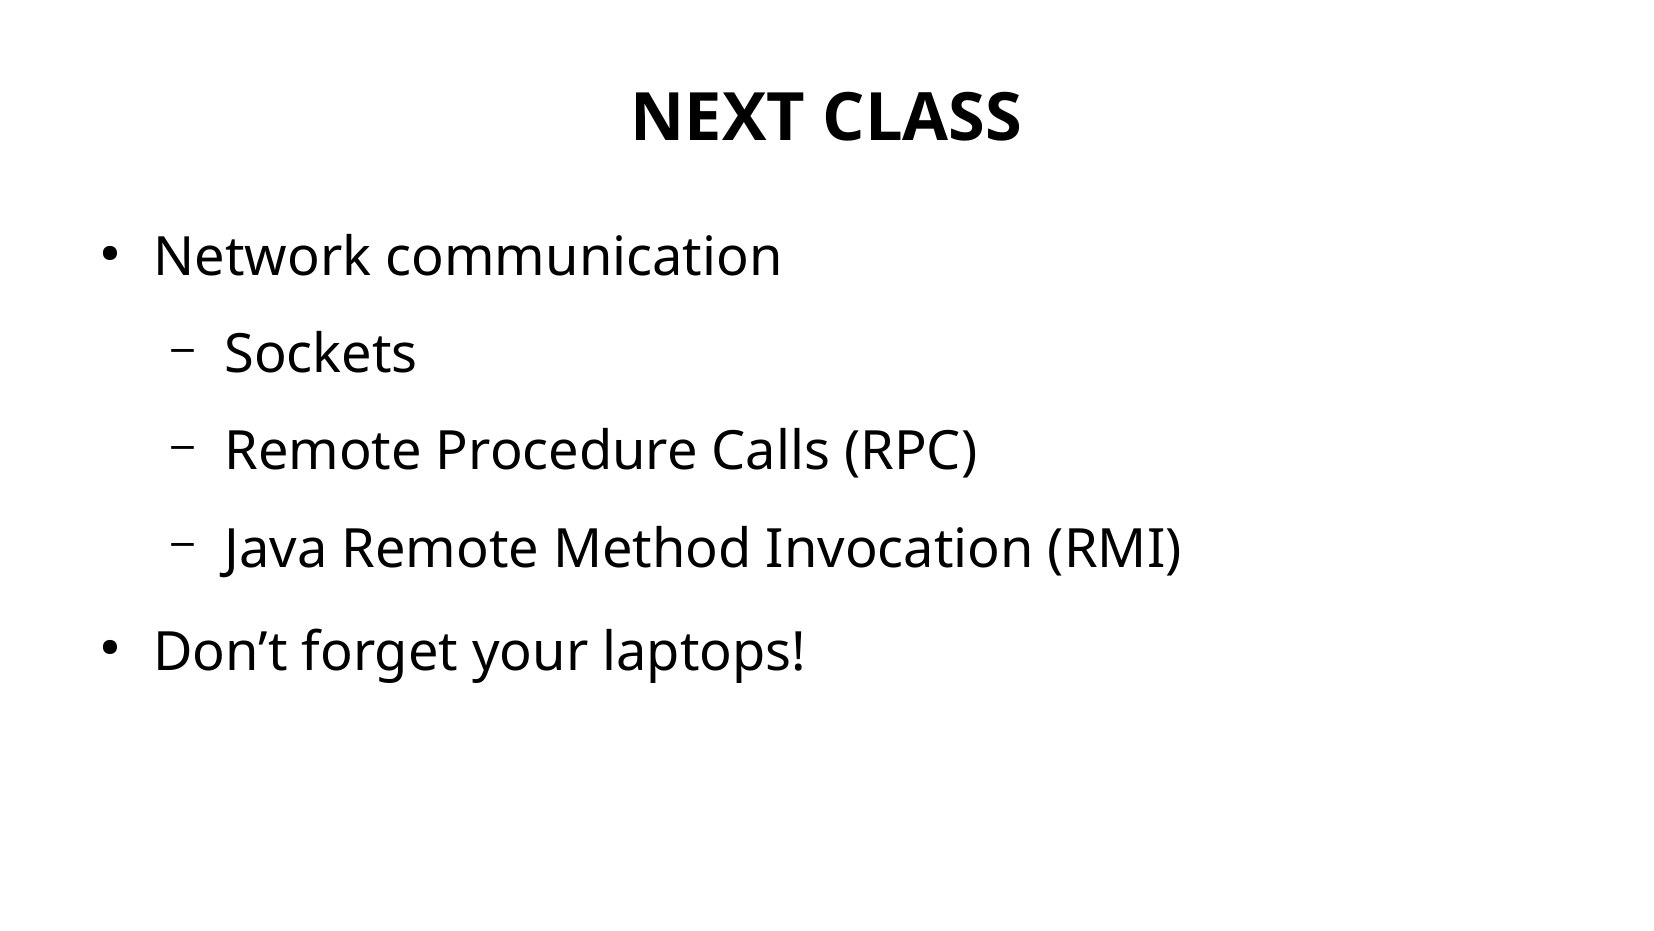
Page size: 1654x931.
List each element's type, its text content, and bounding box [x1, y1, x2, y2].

title NEXT CLASS [82, 36, 1571, 193]
list Network communication Sockets Remote Procedure Calls (RPC) Java Remote Method Invocation (RMI) Don’t forget your laptops! [82, 217, 1571, 757]
